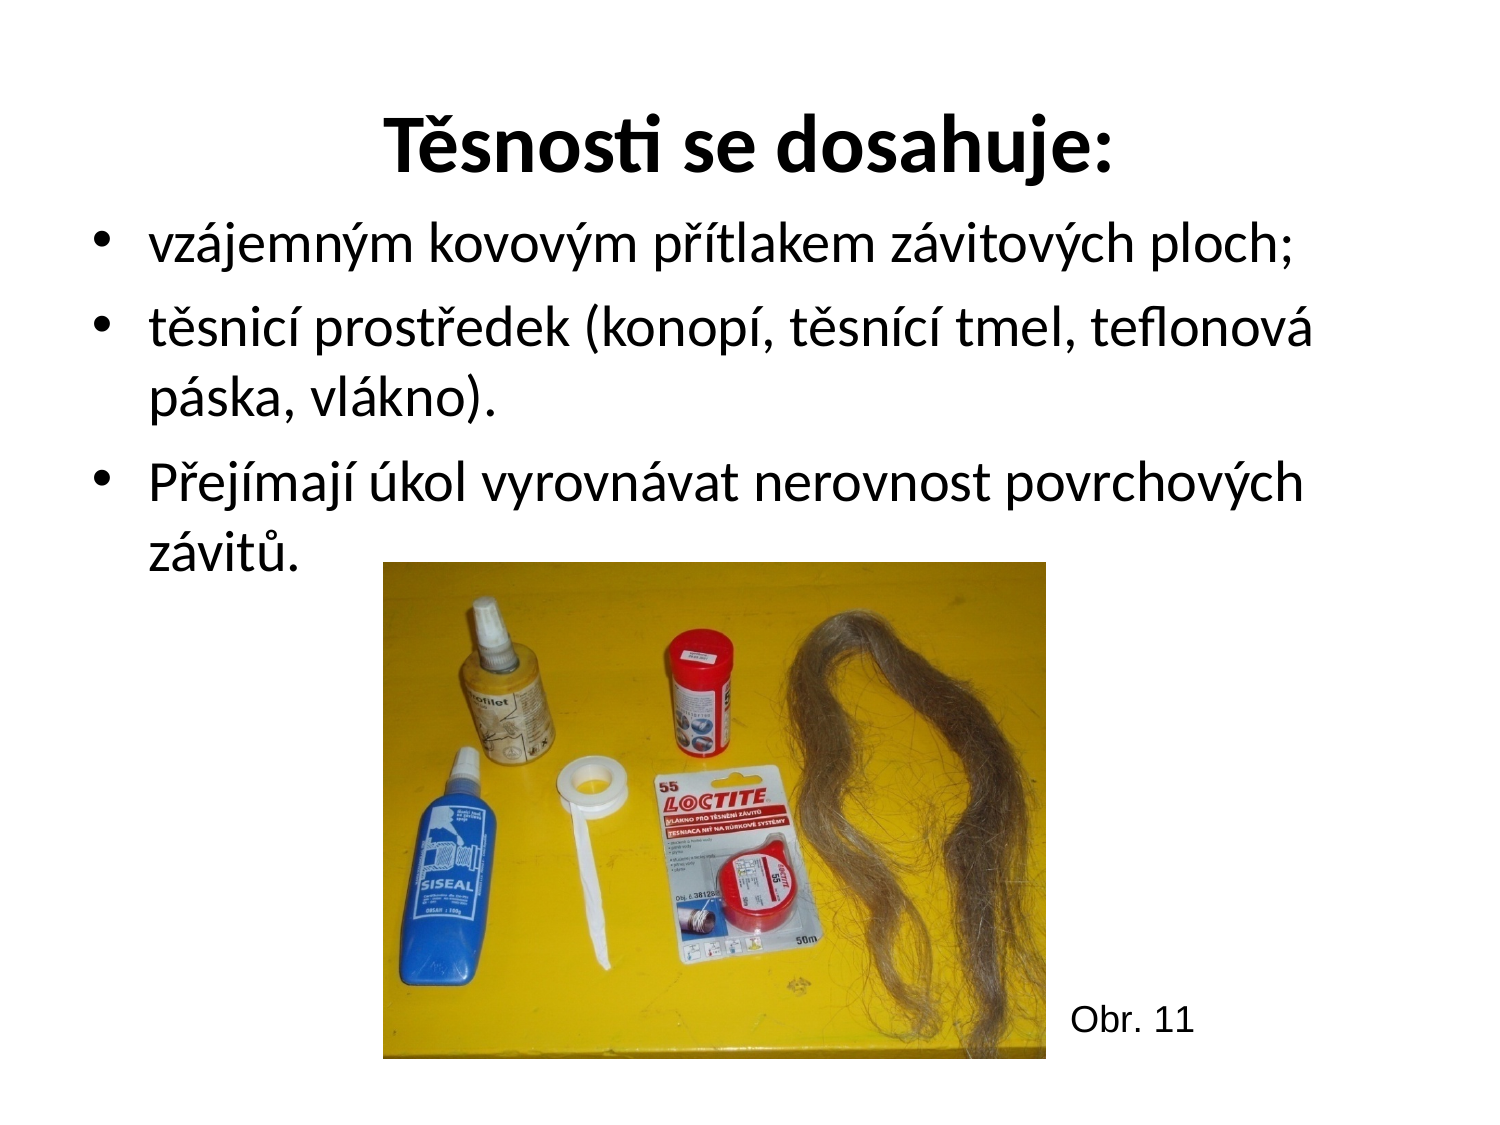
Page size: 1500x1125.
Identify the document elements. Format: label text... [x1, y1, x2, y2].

list vzájemným kovovým přítlakem závitových ploch; těsnicí prostředek (konopí, těsnící tmel, teflonová páska, vlákno). Přejímají úkol vyrovnávat nerovnost povrchových závitů. [76, 196, 1427, 1010]
title Těsnosti se dosahuje: [75, 45, 1426, 233]
text_box Obr. 11 [1055, 987, 1211, 1049]
picture [383, 562, 1046, 1059]
